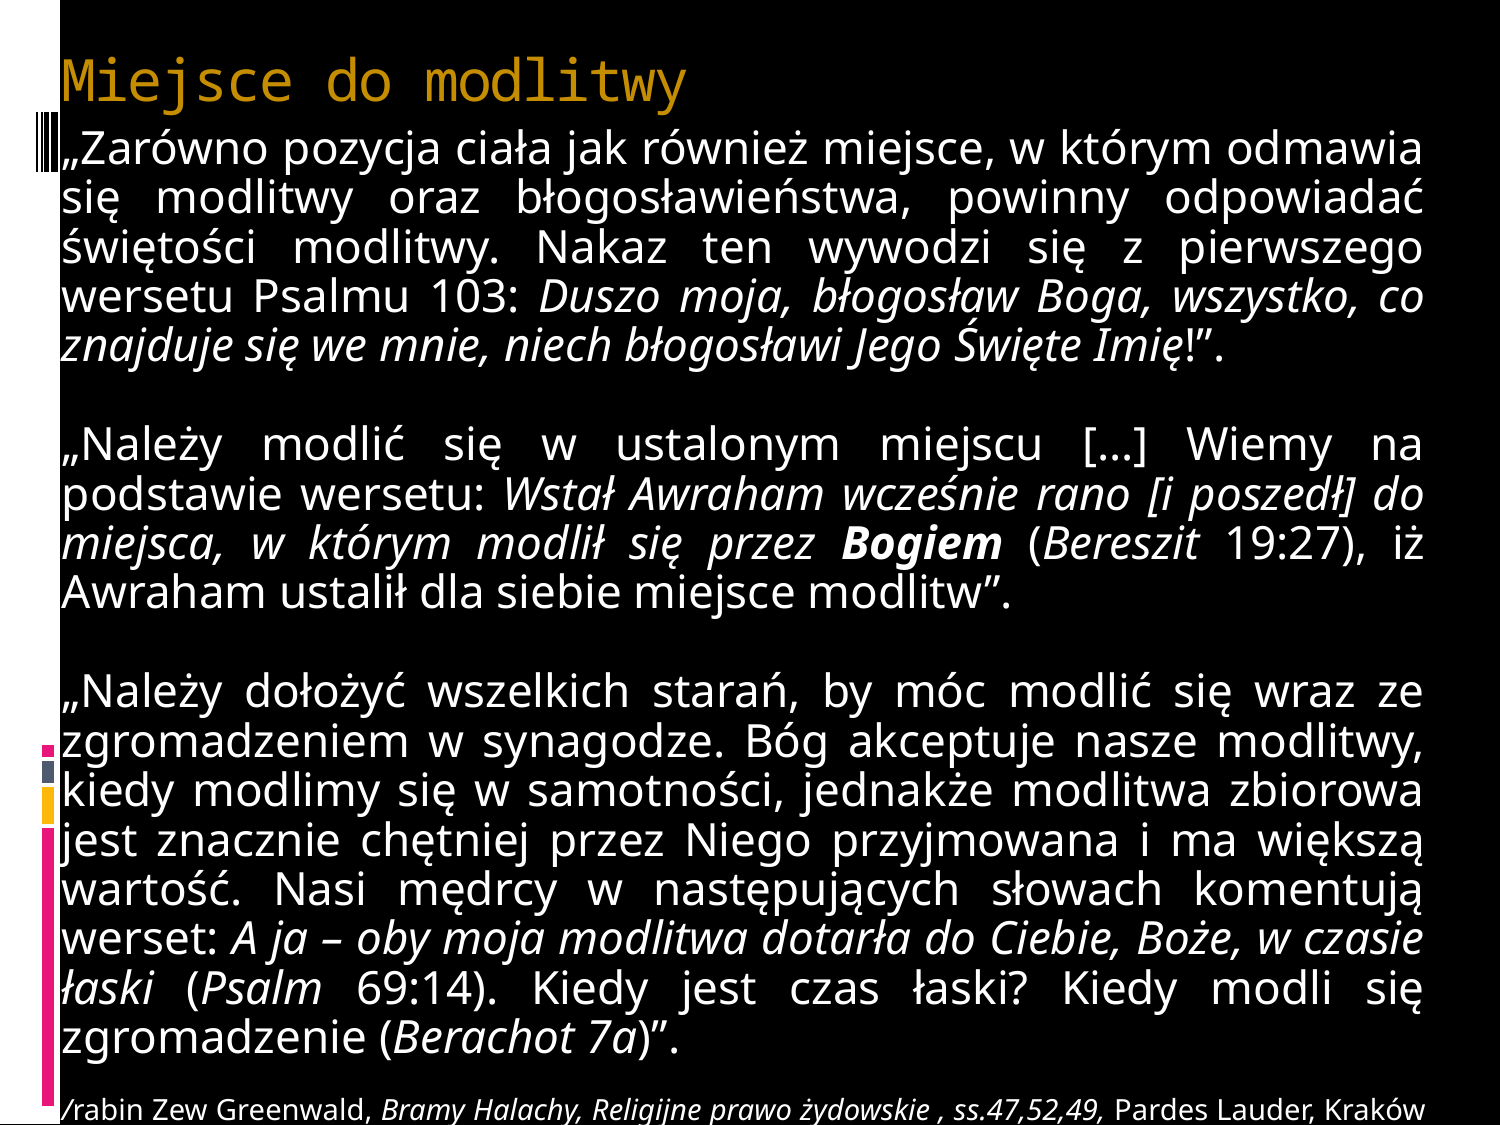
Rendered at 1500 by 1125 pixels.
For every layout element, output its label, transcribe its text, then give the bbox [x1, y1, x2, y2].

text_box „Zarówno pozycja ciała jak również miejsce, w którym odmawia się modlitwy oraz błogosławieństwa, powinny odpowiadać świętości modlitwy. Nakaz ten wywodzi się z pierwszego wersetu Psalmu 103: Duszo moja, błogosław Boga, wszystko, co znajduje się we mnie, niech błogosławi Jego Święte Imię!”. „Należy modlić się w ustalonym miejscu […] Wiemy na podstawie wersetu: Wstał Awraham wcześnie rano [i poszedł] do miejsca, w którym modlił się przez Bogiem (Bereszit 19:27), iż Awraham ustalił dla siebie miejsce modlitw”. „Należy dołożyć wszelkich starań, by móc modlić się wraz ze zgromadzeniem w synagodze. Bóg akceptuje nasze modlitwy, kiedy modlimy się w samotności, jednakże modlitwa zbiorowa jest znacznie chętniej przez Niego przyjmowana i ma większą wartość. Nasi mędrcy w następujących słowach komentują werset: A ja – oby moja modlitwa dotarła do Ciebie, Boże, w czasie łaski (Psalm 69:14). Kiedy jest czas łaski? Kiedy modli się zgromadzenie (Berachot 7a)”. /rabin Zew Greenwald, Bramy Halachy, Religijne prawo żydowskie , ss.47,52,49, Pardes Lauder, Kraków 2005/ [46, 117, 1454, 1125]
title Miejsce do modlitwy [46, 35, 1442, 117]
